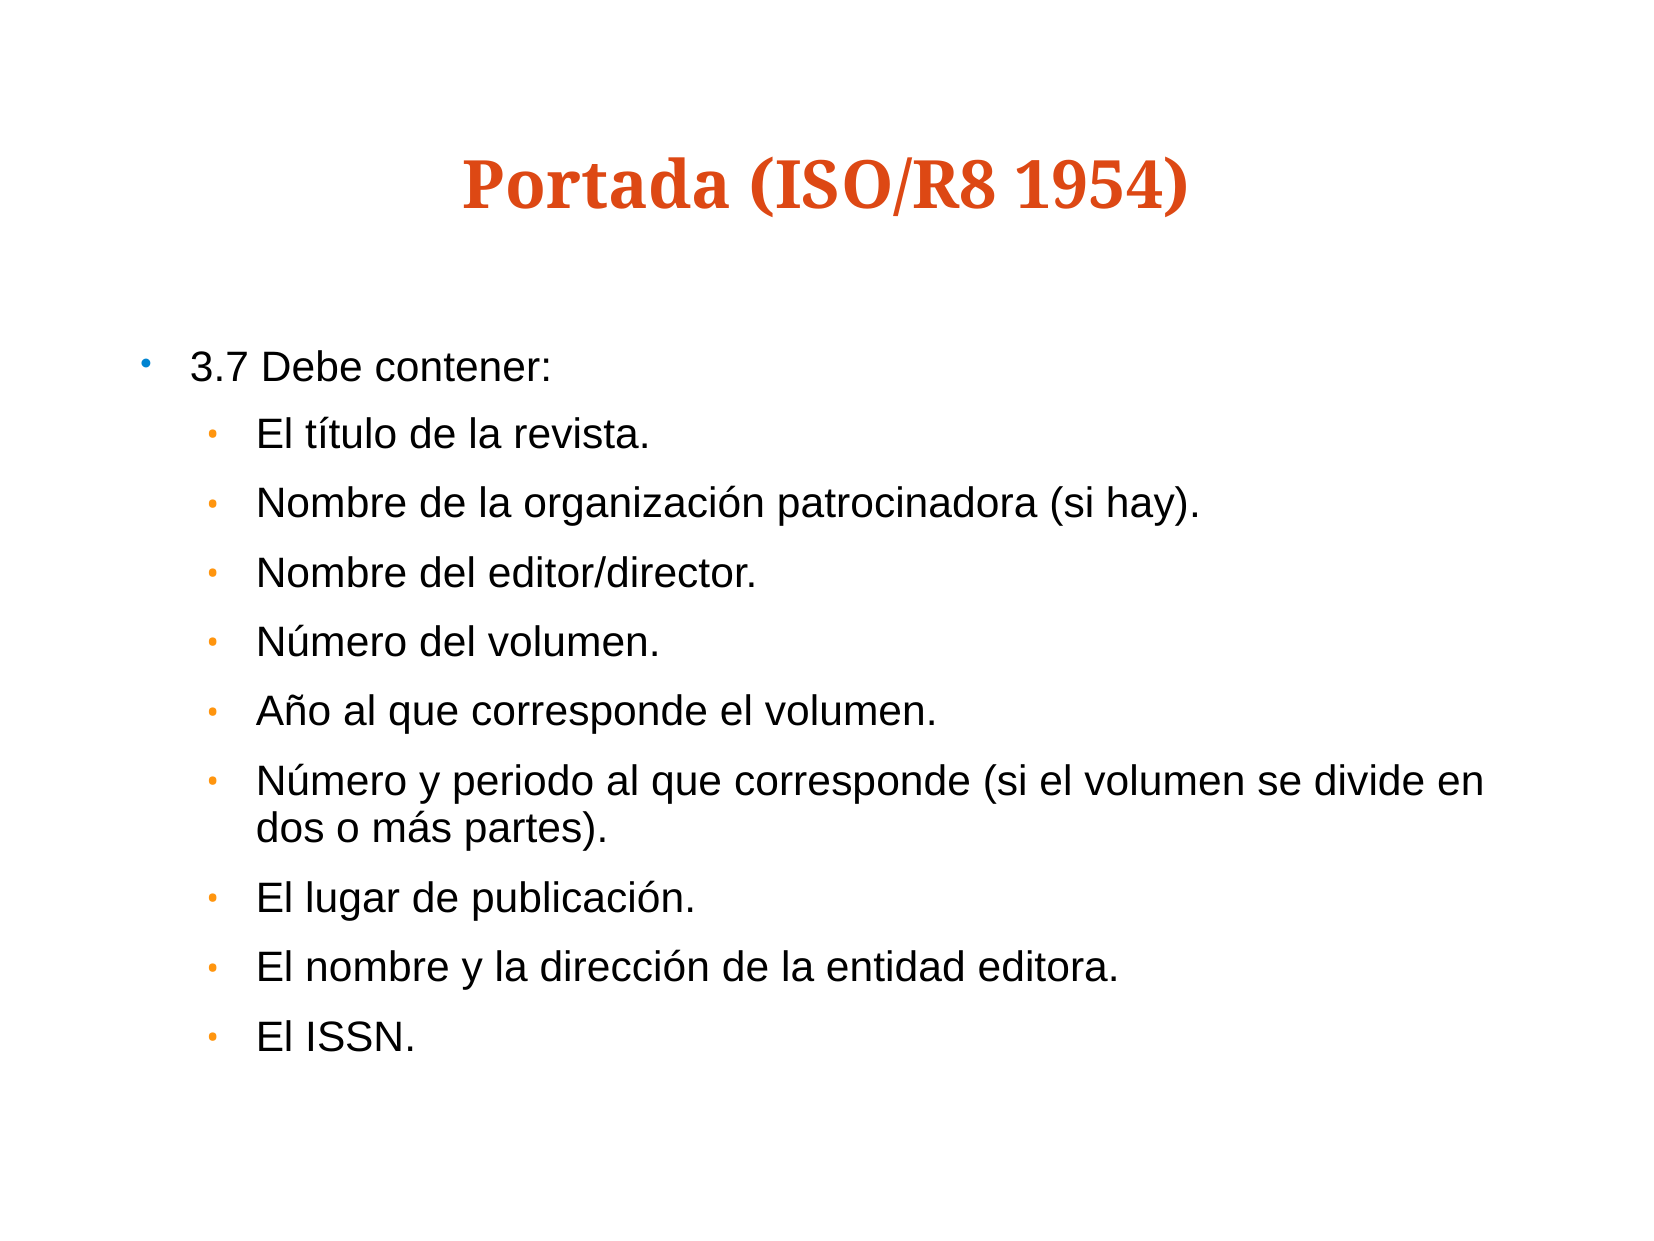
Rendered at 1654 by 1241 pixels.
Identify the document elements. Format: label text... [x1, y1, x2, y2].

title Portada (ISO/R8 1954) [124, 78, 1530, 287]
list 3.7 Debe contener: El título de la revista. Nombre de la organización patrocinadora (si hay). Nombre del editor/director. Número del volumen. Año al que corresponde el volumen. Número y periodo al que corresponde (si el volumen se divide en dos o más partes). El lugar de publicación. El nombre y la dirección de la entidad editora. El ISSN. [124, 343, 1532, 1063]
